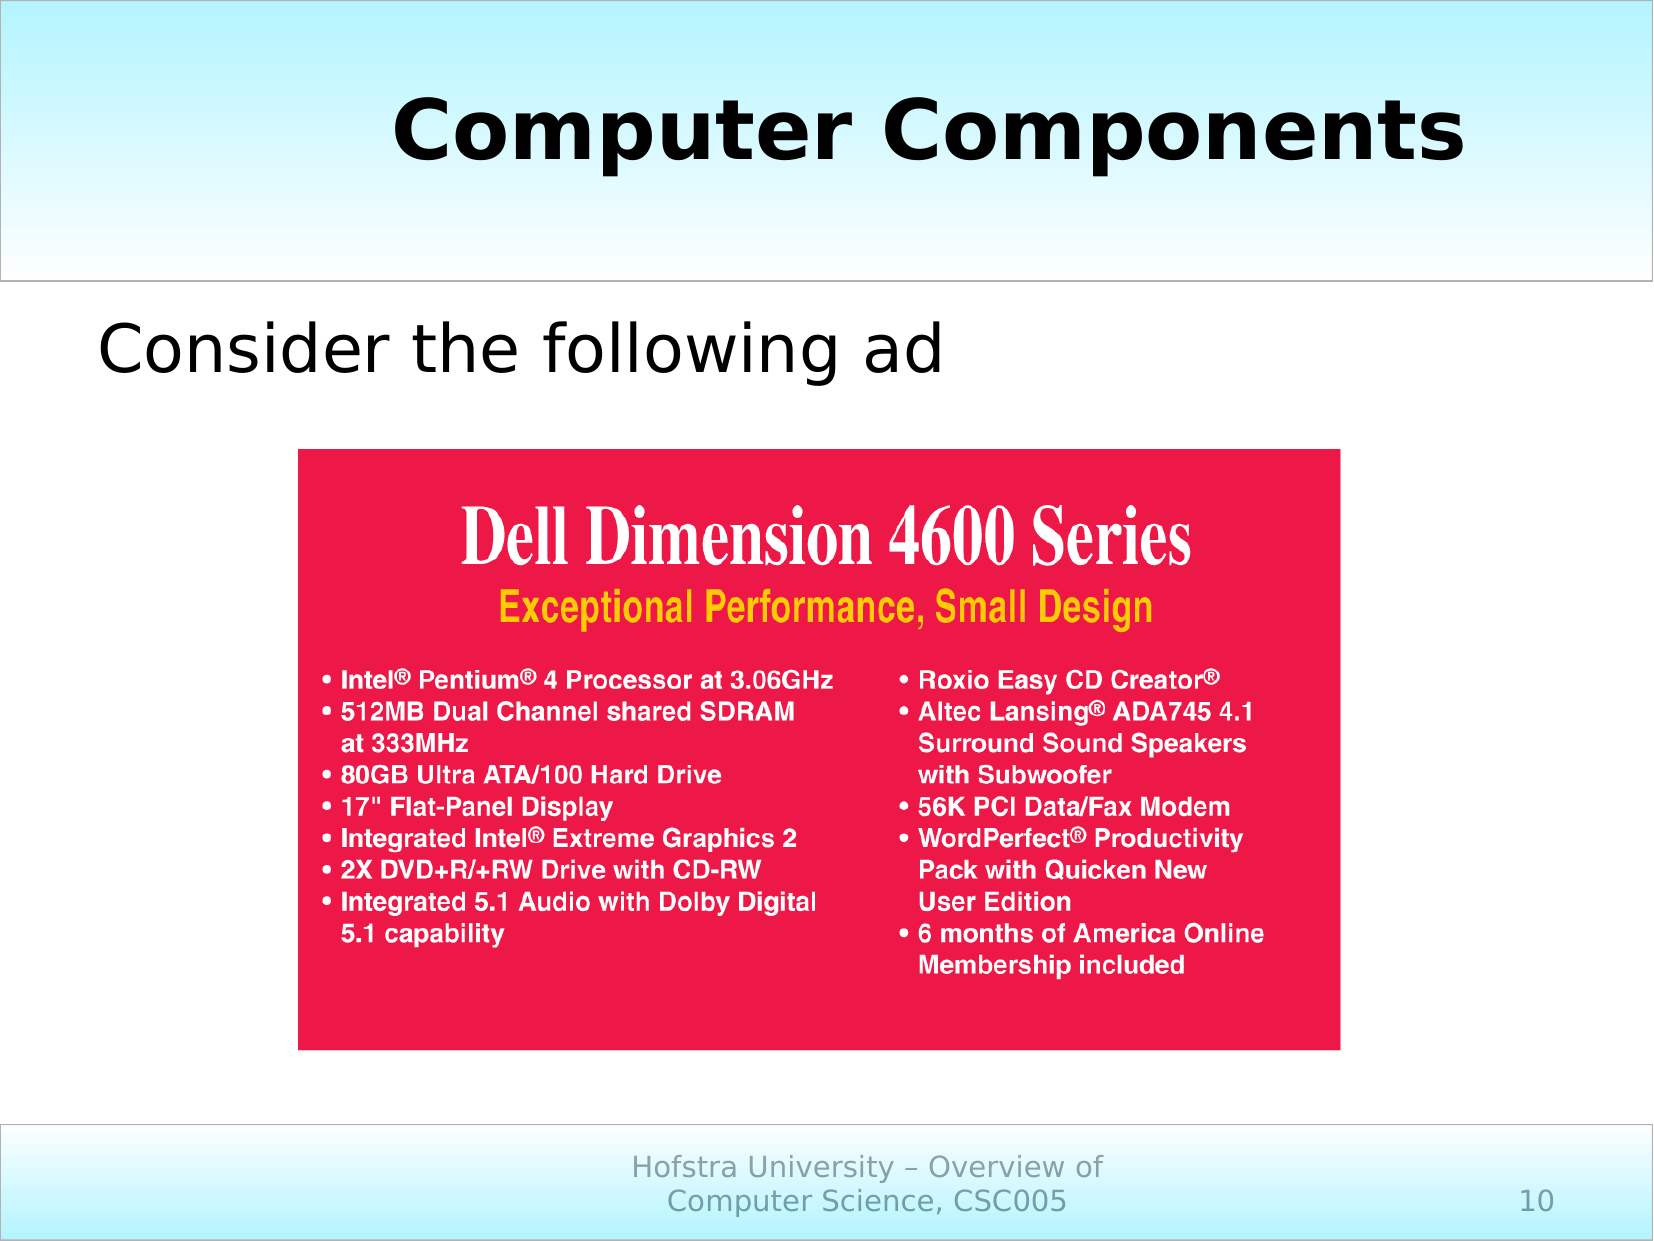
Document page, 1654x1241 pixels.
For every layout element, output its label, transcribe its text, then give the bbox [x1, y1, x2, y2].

title Computer Components [247, 27, 1612, 235]
list Consider the following ad [82, 303, 1571, 442]
picture [289, 440, 1346, 1057]
